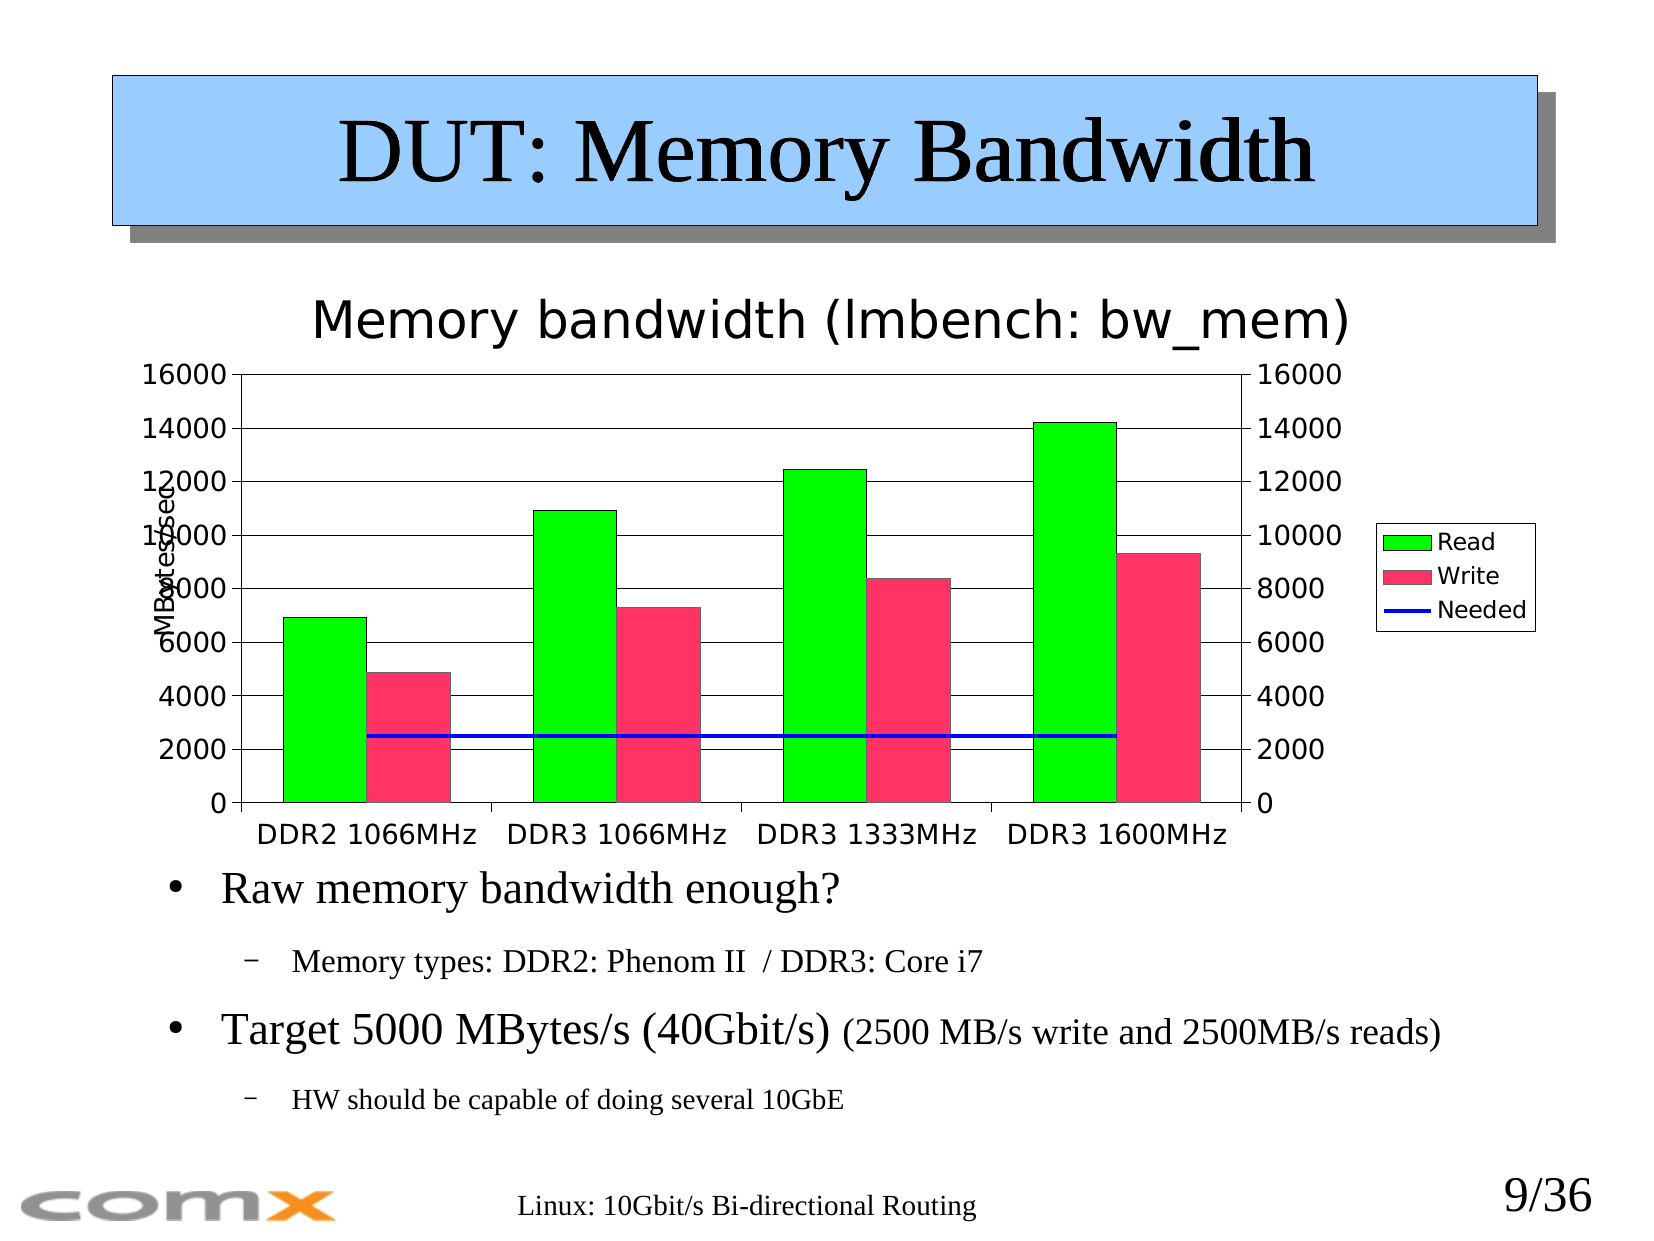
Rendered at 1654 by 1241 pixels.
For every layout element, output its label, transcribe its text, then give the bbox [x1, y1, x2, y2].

picture [21, 1191, 335, 1221]
title DUT: Memory Bandwidth [116, 75, 1538, 226]
chart [112, 262, 1538, 863]
list Raw memory bandwidth enough? Memory types: DDR2: Phenom II / DDR3: Core i7 Target 5000 MBytes/s (40Gbit/s) (2500 MB/s write and 2500MB/s reads) HW should be capable of doing several 10GbE [150, 863, 1538, 1133]
